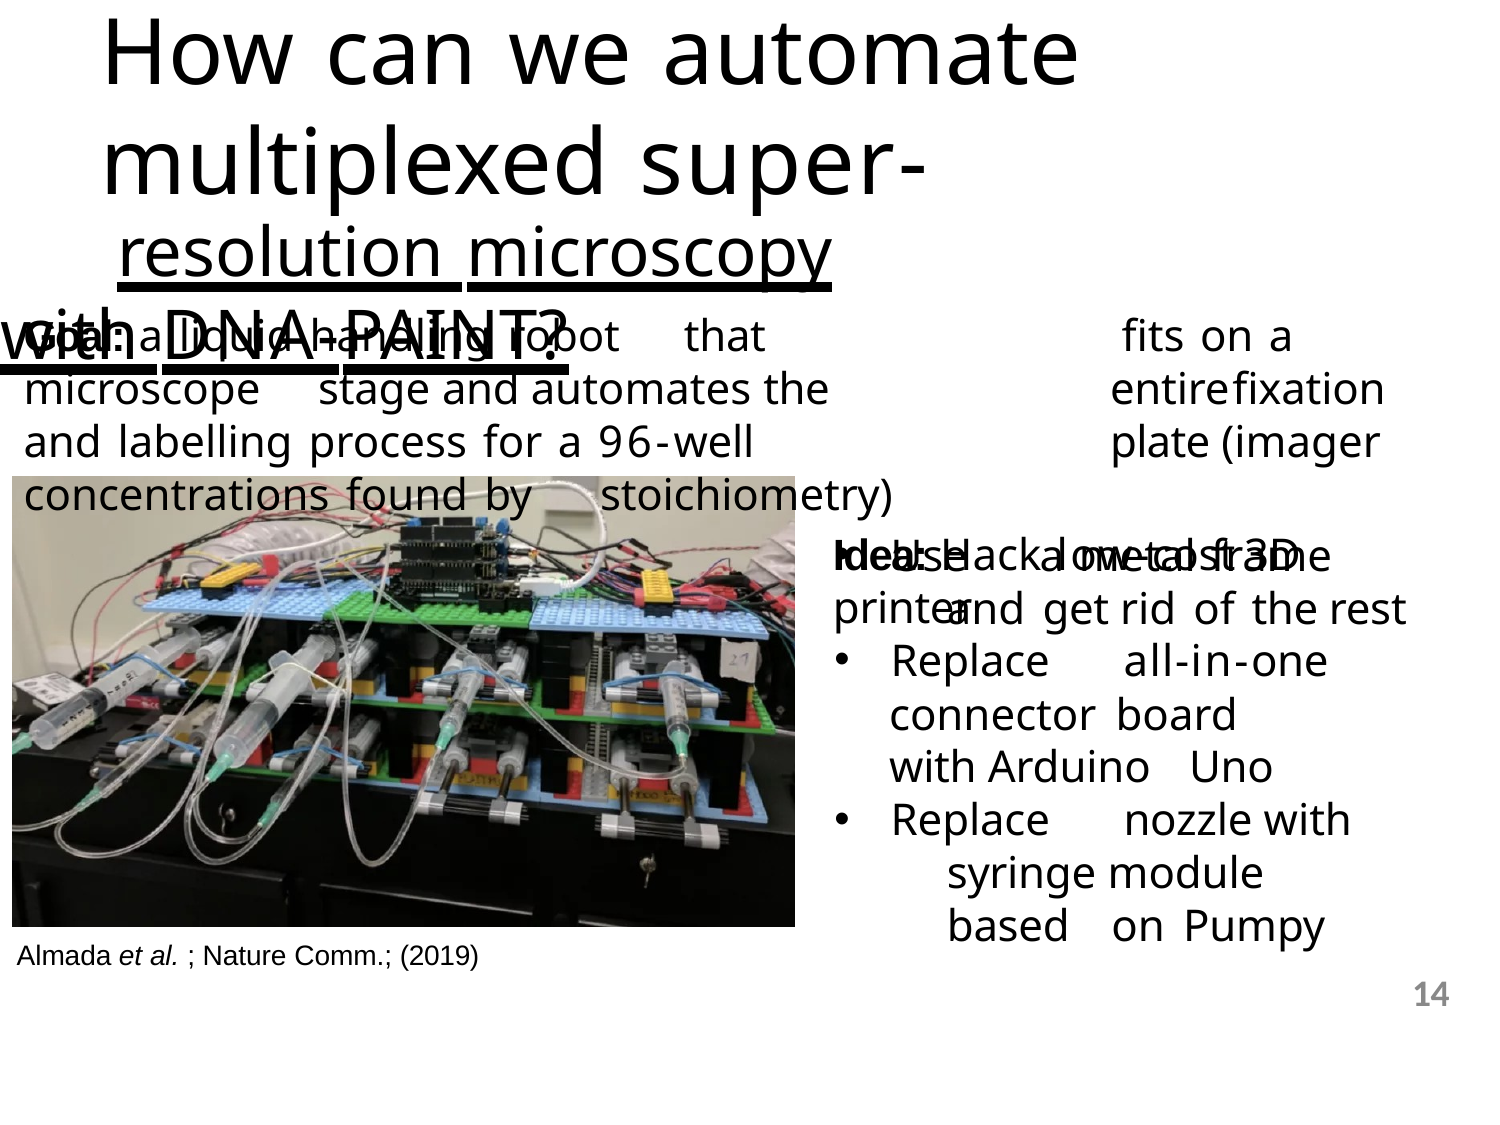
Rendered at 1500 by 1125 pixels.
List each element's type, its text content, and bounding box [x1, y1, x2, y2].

text_box Goal: a liquid handling robot that fits on a microscope stage and automates the entire fixation and labelling process for a 96-well plate (imager concentrations found by stoichiometry) Idea: Hack low-cost 3D printer [21, 306, 1442, 530]
title How can we automate multiplexed super- [99, 0, 1420, 206]
text_box resolution microscopy with DNA-PAINT? [0, 206, 1500, 292]
text_box Use a metal frame and get rid of the rest Replace all-in-one connector board with Arduino Uno Replace nozzle with syringe module based on Pumpy 14 [831, 525, 1451, 966]
picture [12, 476, 795, 927]
text_box Almada et al. ; Nature Comm.; (2019) [15, 935, 486, 972]
